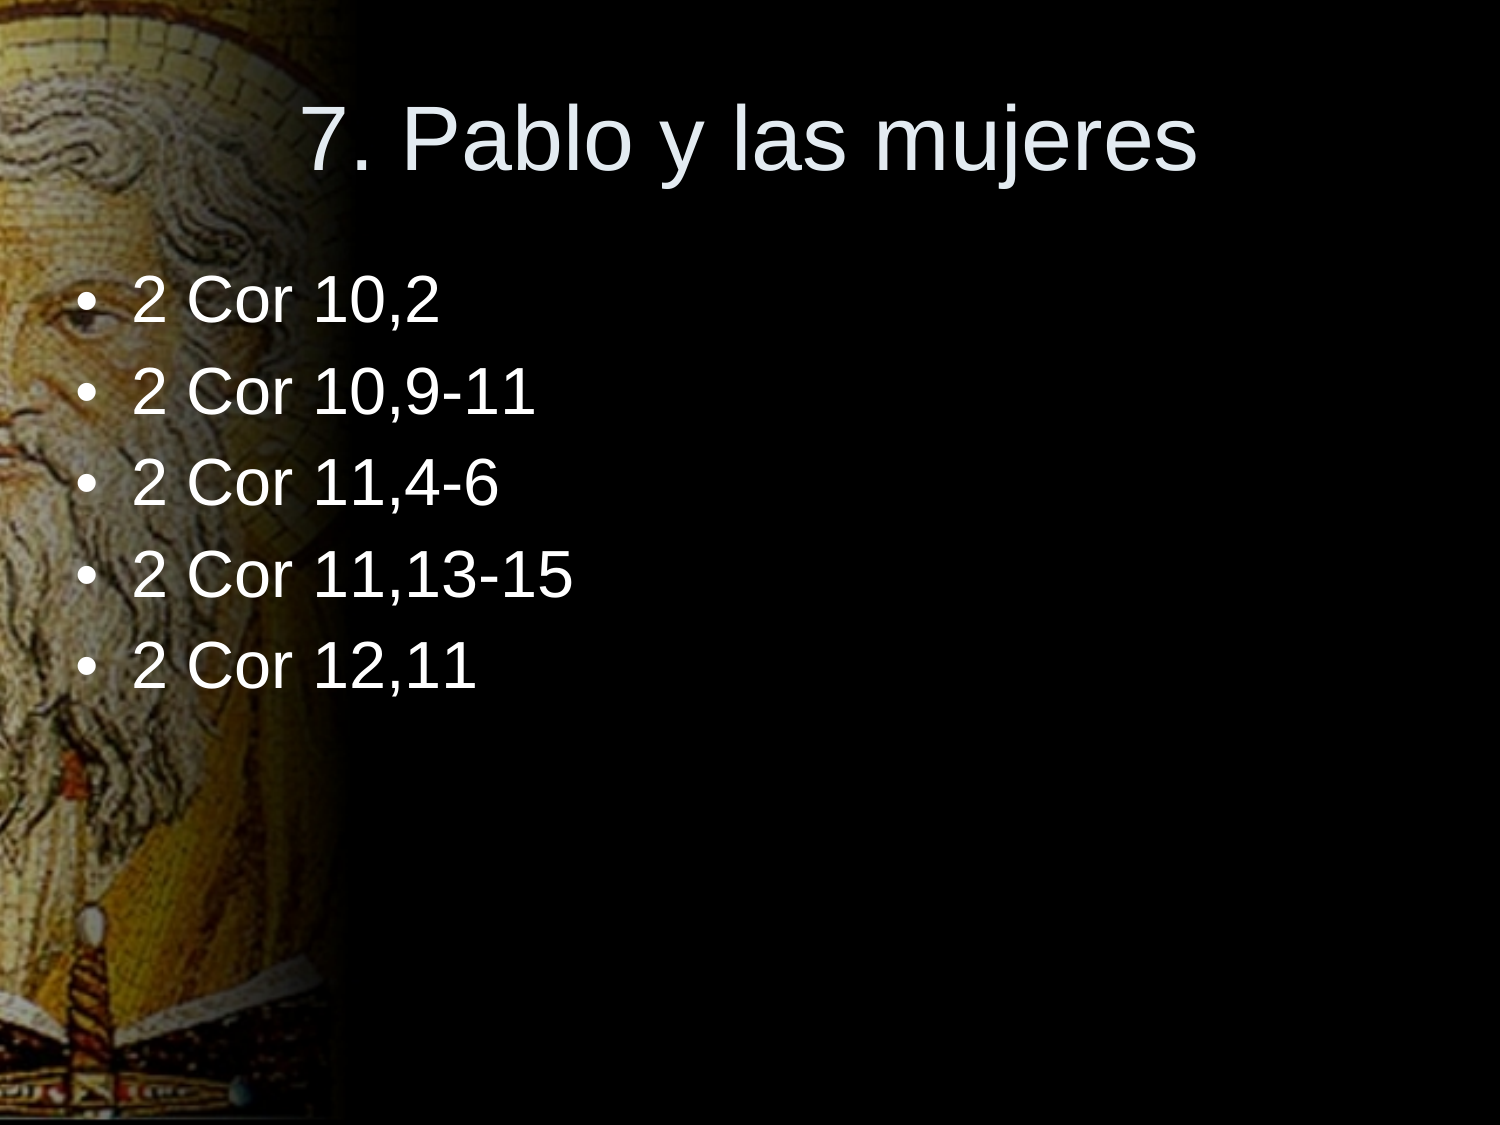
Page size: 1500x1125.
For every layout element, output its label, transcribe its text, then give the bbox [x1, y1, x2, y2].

list 2 Cor 10,2 2 Cor 10,9-11 2 Cor 11,4-6 2 Cor 11,13-15 2 Cor 12,11 [75, 262, 1426, 1006]
picture [0, 0, 1500, 1125]
title 7. Pablo y las mujeres [75, 13, 1426, 262]
